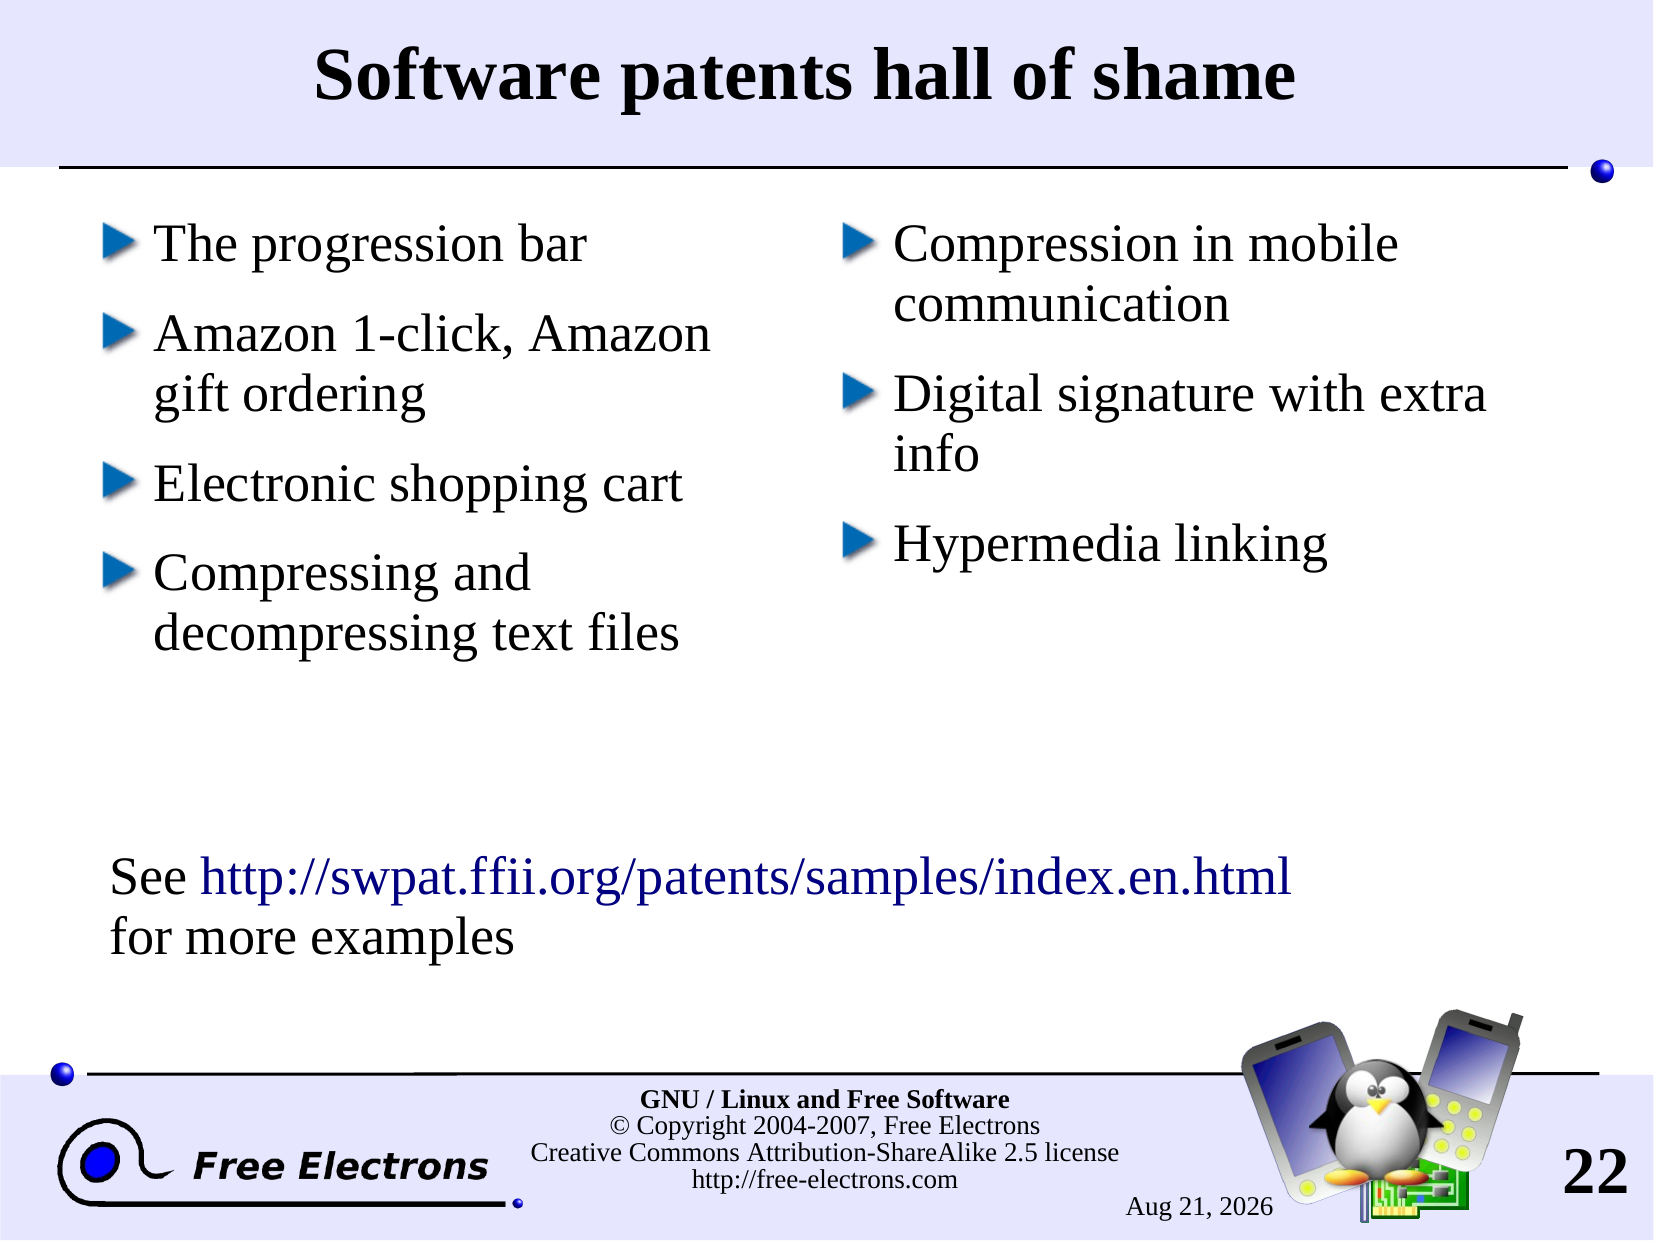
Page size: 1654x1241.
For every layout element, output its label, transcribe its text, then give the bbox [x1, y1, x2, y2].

list The progression bar Amazon 1-click, Amazon gift ordering Electronic shopping cart Compressing and decompressing text files [83, 213, 773, 810]
list Compression in mobile communication Digital signature with extra info Hypermedia linking [822, 213, 1512, 792]
picture [1225, 1009, 1538, 1241]
picture [50, 1107, 527, 1216]
title Software patents hall of shame [60, 12, 1551, 138]
list See http://swpat.ffii.org/patents/samples/index.en.html for more examples [91, 846, 1524, 1039]
